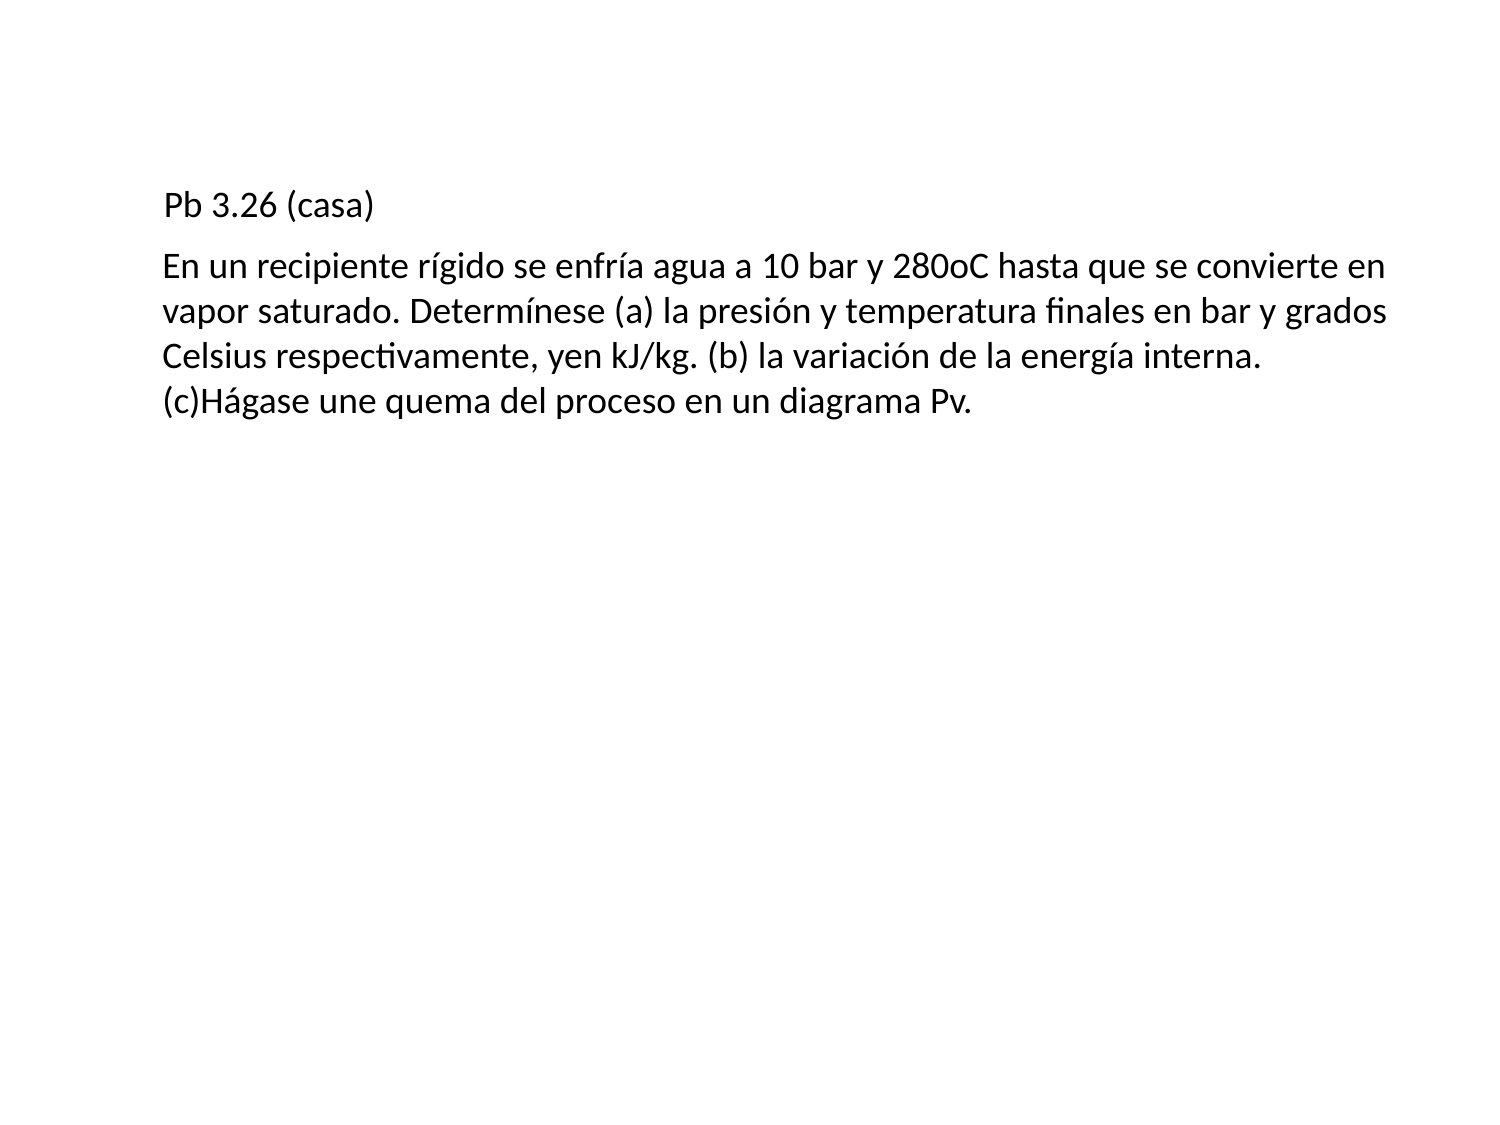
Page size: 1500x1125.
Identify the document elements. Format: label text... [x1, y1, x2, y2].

text_box En un recipiente rígido se enfría agua a 10 bar y 280oC hasta que se convierte en vapor saturado. Determínese (a) la presión y temperatura finales en bar y grados Celsius respectivamente, yen kJ/kg. (b) la variación de la energía interna. (c)Hágase une quema del proceso en un diagrama Pv. [147, 233, 1412, 429]
text_box Pb 3.26 (casa) [149, 172, 390, 233]
